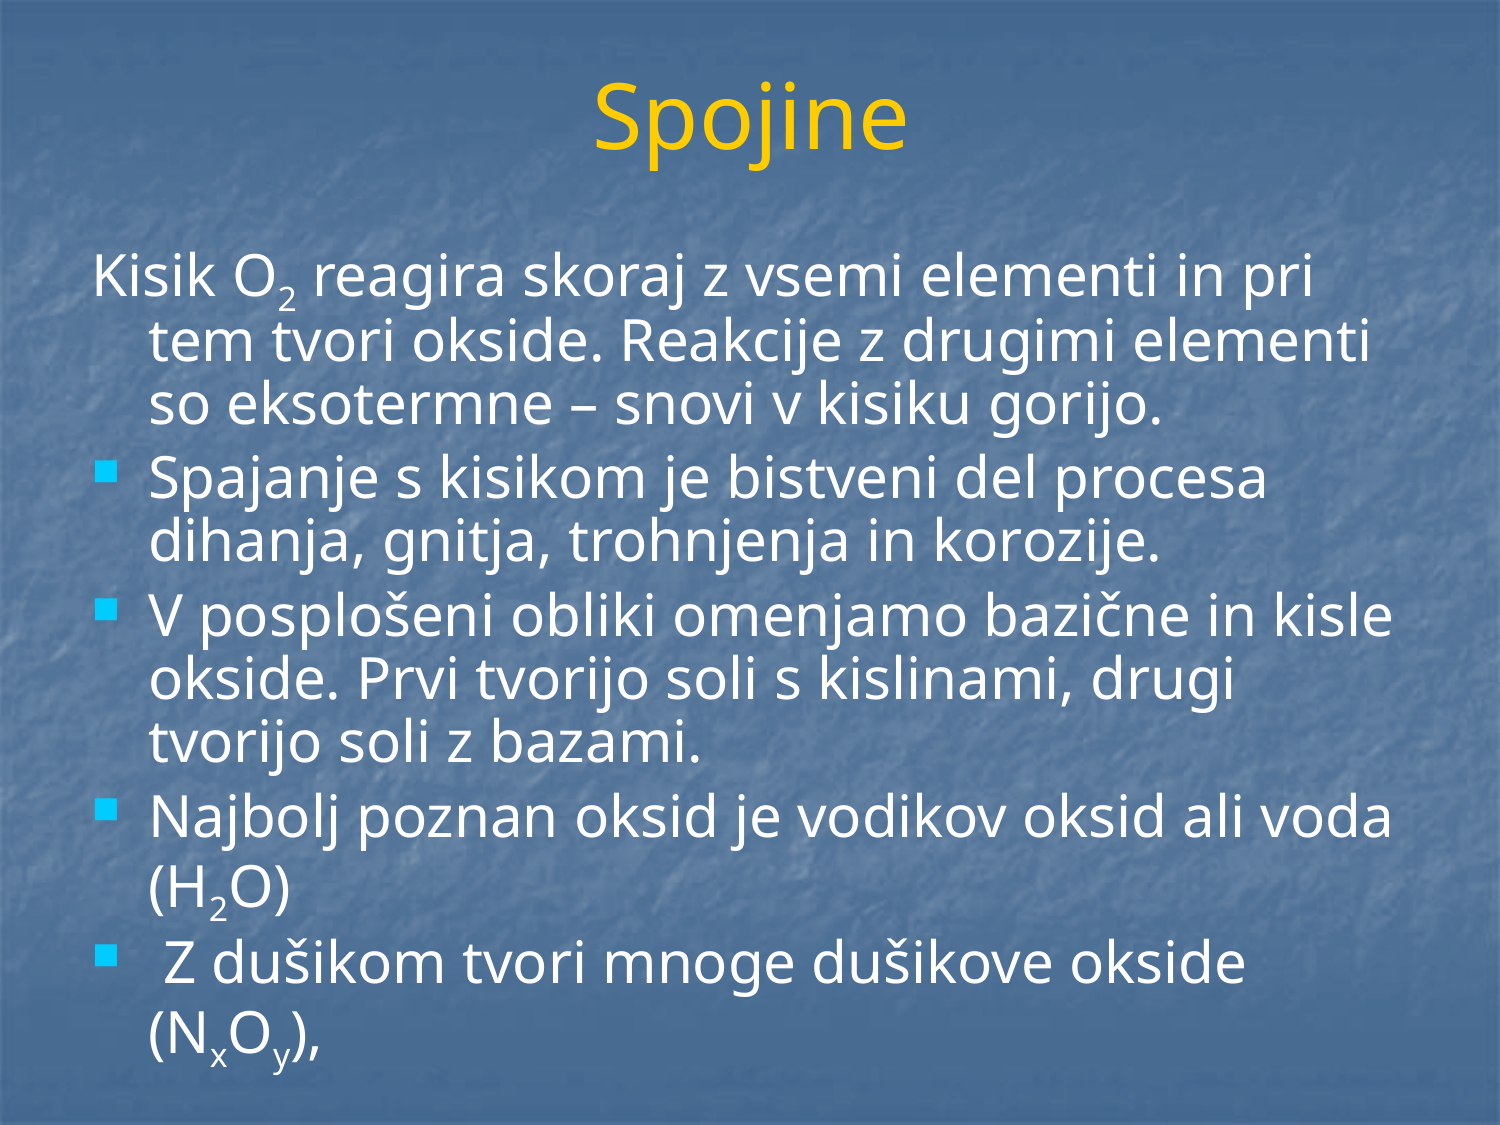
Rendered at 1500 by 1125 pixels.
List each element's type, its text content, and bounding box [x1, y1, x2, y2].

list Kisik O2 reagira skoraj z vsemi elementi in pri tem tvori okside. Reakcije z drugimi elementi so eksotermne – snovi v kisiku gorijo. Spajanje s kisikom je bistveni del procesa dihanja, gnitja, trohnjenja in korozije. V posplošeni obliki omenjamo bazične in kisle okside. Prvi tvorijo soli s kislinami, drugi tvorijo soli z bazami. Najbolj poznan oksid je vodikov oksid ali voda (H2O) Z dušikom tvori mnoge dušikove okside (NxOy), [76, 231, 1427, 1059]
picture [0, 0, 1500, 1125]
title Spojine [76, 0, 1427, 225]
